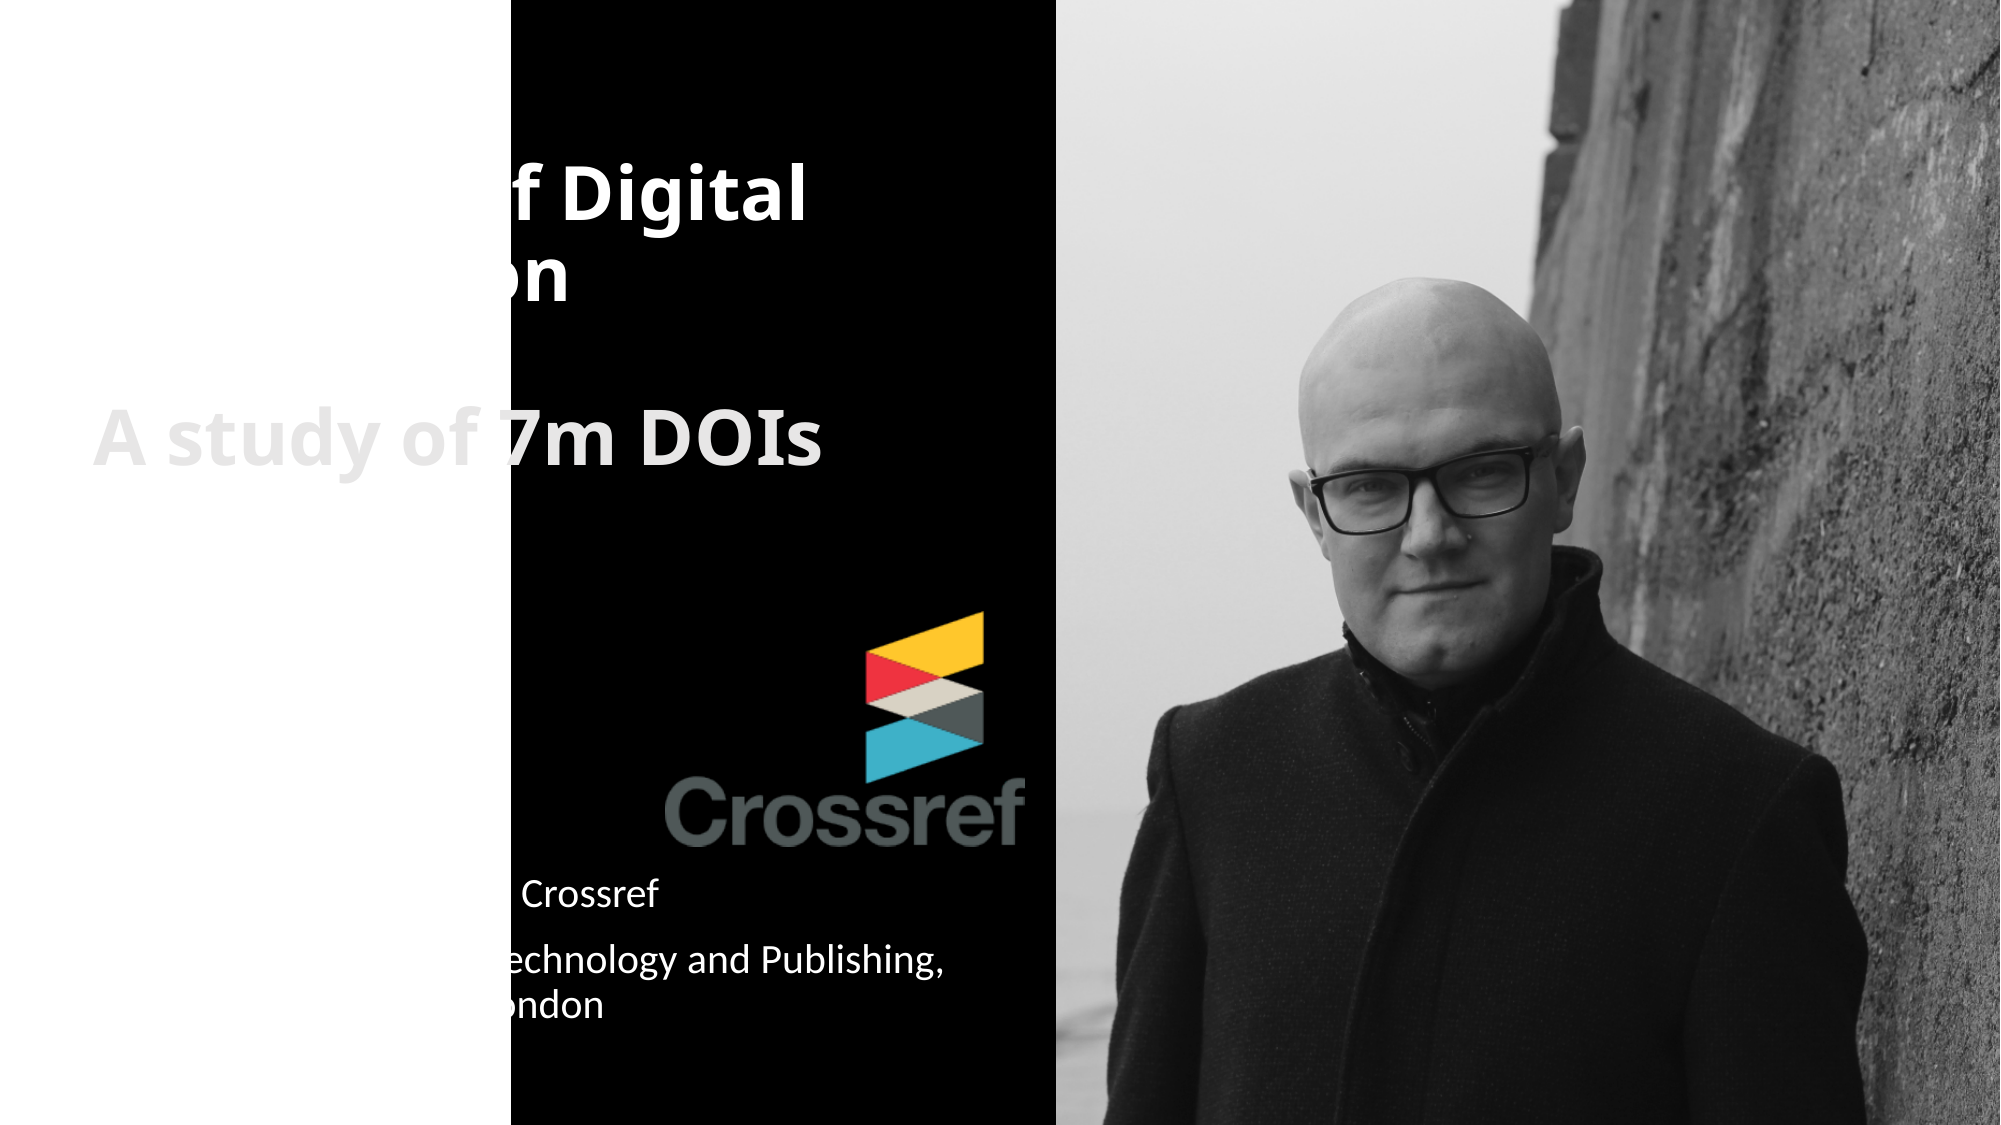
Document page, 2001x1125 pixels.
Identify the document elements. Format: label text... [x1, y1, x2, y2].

text_box [512, 0, 1055, 1125]
text_box Martin Paul Eve Principal R&D Developer, Crossref Professor of Literature, Technology and Publishing, Birkbeck, University of London meve@crossref.org [73, 797, 990, 1104]
picture [665, 611, 1025, 847]
picture [1055, 0, 2000, 1125]
text_box A study of 7m DOIs [78, 375, 893, 489]
title The State of Digital Preservation [78, 79, 1025, 326]
